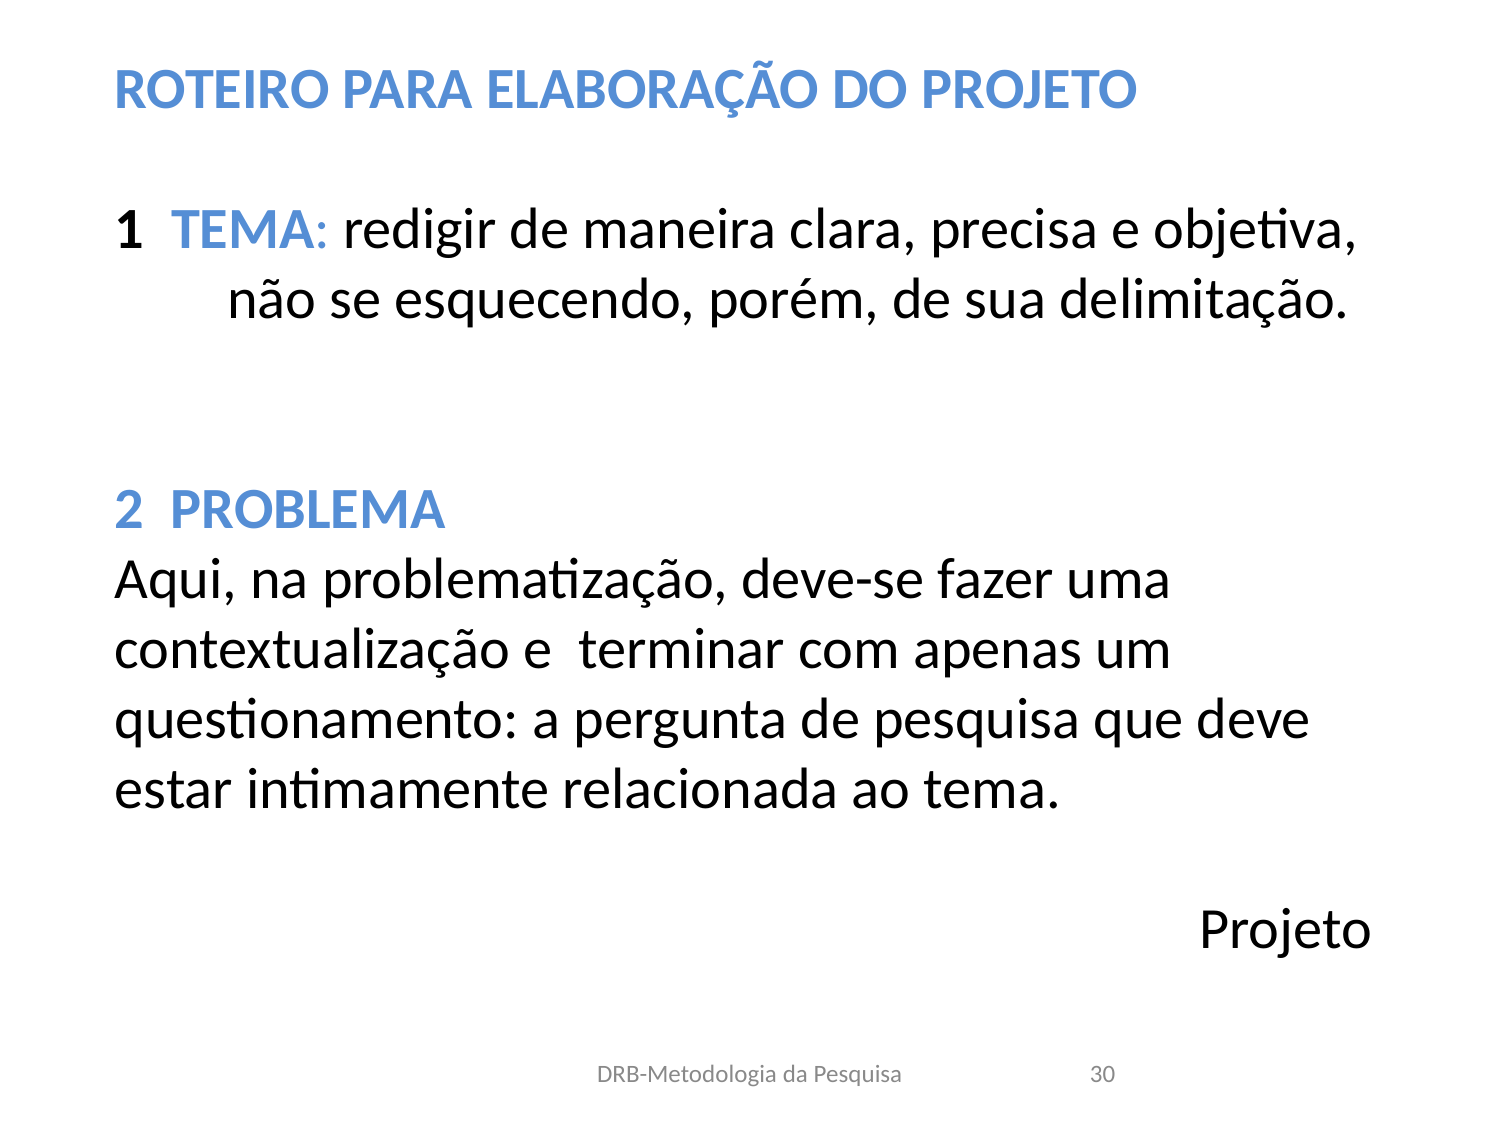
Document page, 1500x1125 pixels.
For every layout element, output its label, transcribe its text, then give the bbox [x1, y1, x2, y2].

text_box ROTEIRO PARA ELABORAÇÃO DO PROJETO TEMA: redigir de maneira clara, precisa e objetiva, não se esquecendo, porém, de sua delimitação. 2 PROBLEMA Aqui, na problematização, deve-se fazer uma contextualização e terminar com apenas um questionamento: a pergunta de pesquisa que deve estar intimamente relacionada ao tema. Projeto [99, 42, 1388, 977]
text_box DRB-Metodologia da Pesquisa [512, 1042, 988, 1103]
text_box 30 [1074, 1042, 1426, 1103]
